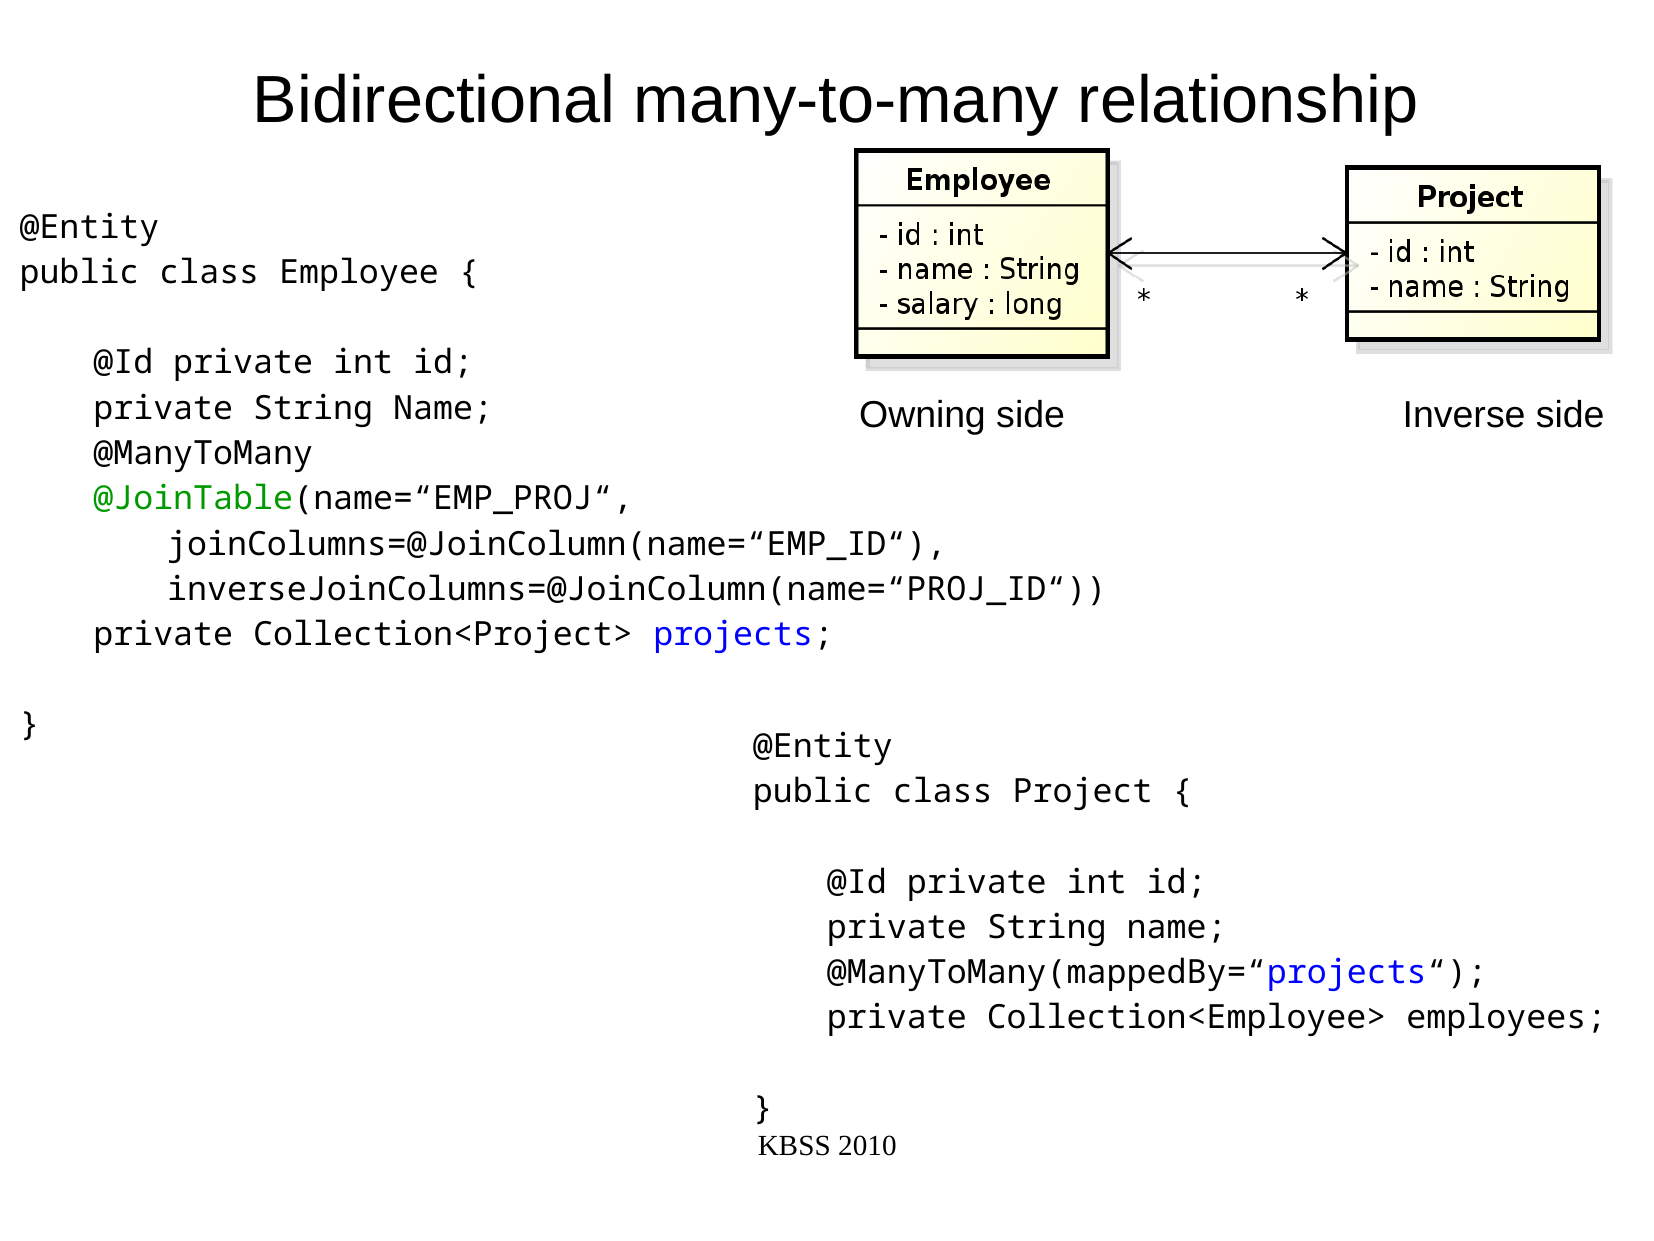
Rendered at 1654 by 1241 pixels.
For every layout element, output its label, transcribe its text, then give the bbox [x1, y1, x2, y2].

text_box @Entity public class Project { @Id private int id; private String name; @ManyToMany(mappedBy=“projects“); private Collection<Employee> employees; } [738, 714, 1654, 1079]
title Bidirectional many-to-many relationship [82, 3, 1571, 195]
text_box @Entity public class Employee { @Id private int id; private String Name; @ManyToMany @JoinTable(name=“EMP_PROJ“, joinColumns=@JoinColumn(name=“EMP_ID“), inverseJoinColumns=@JoinColumn(name=“PROJ_ID“)) private Collection<Project> projects; } [4, 195, 1123, 676]
text_box Inverse side [1387, 393, 1620, 443]
text_box Owning side [844, 386, 1080, 443]
picture [846, 137, 1625, 393]
